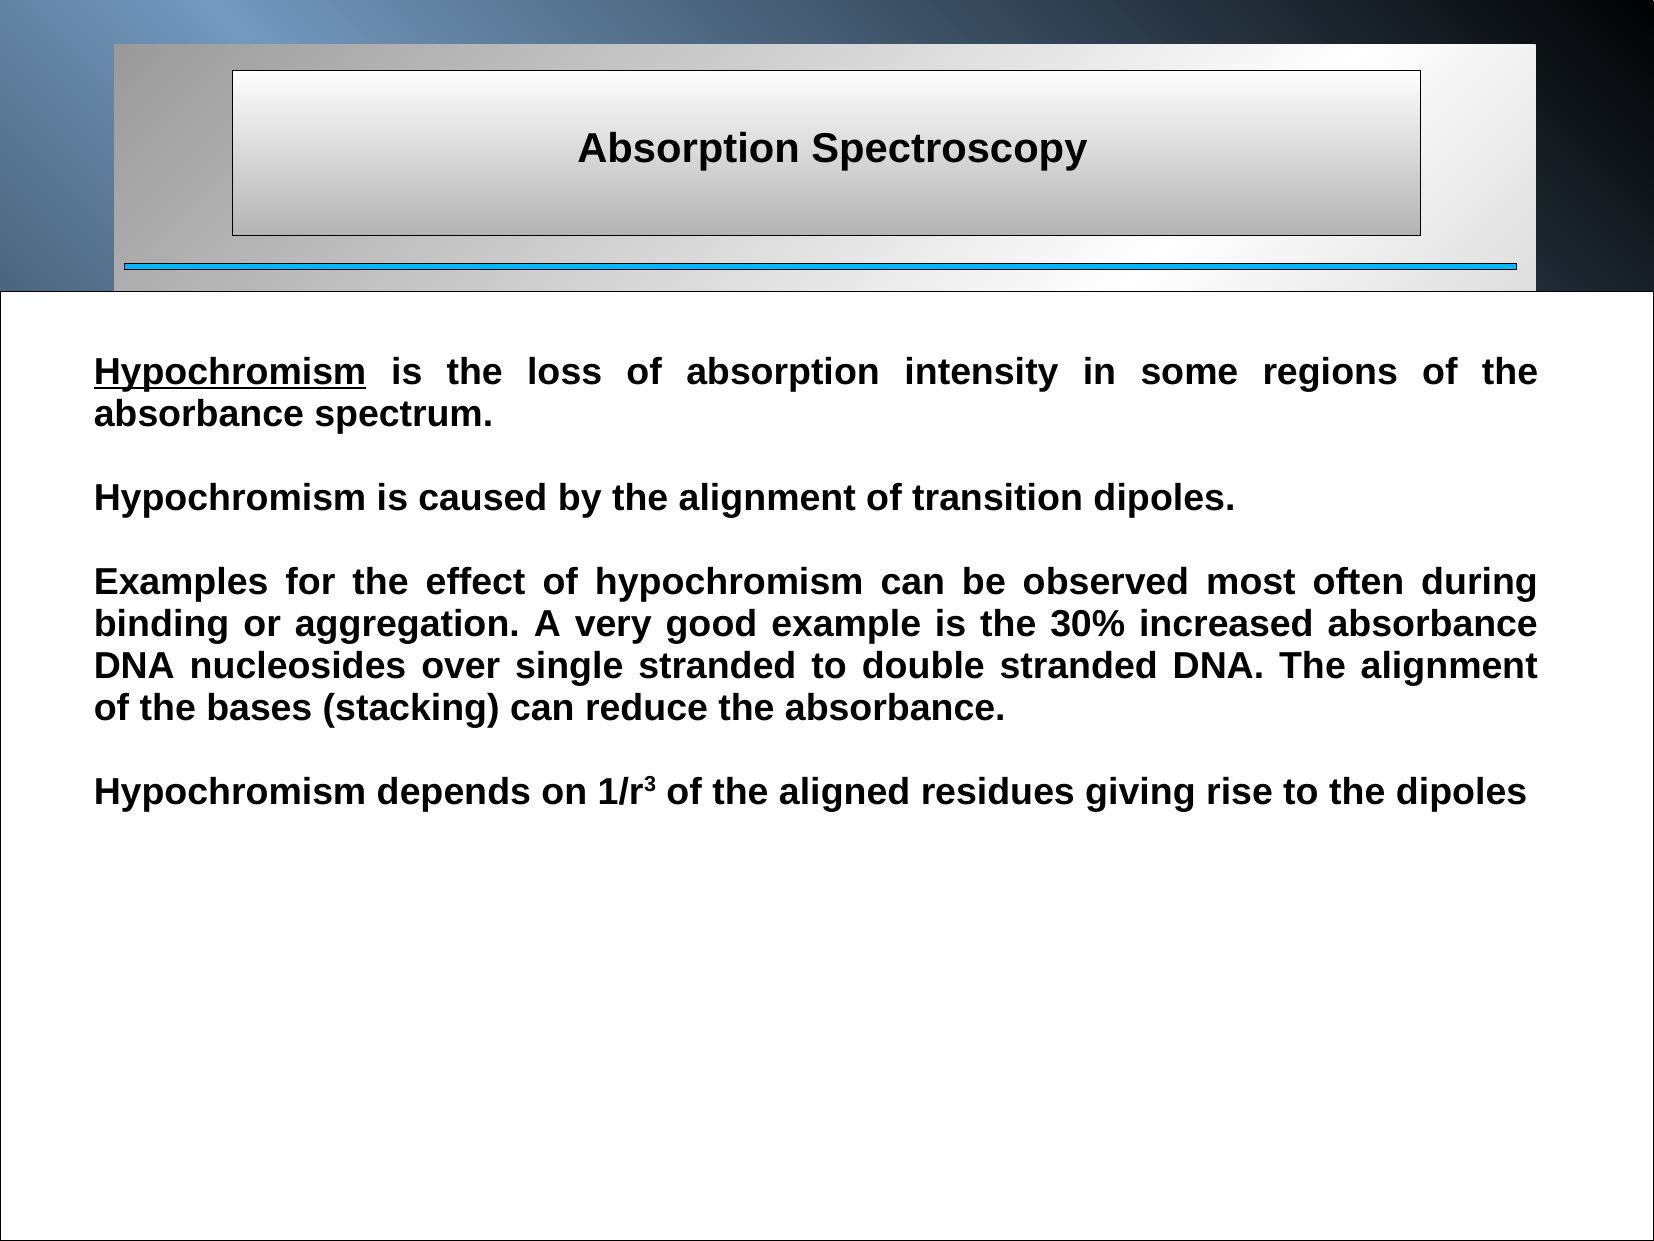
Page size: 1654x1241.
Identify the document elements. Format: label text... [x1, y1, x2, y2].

text_box [124, 263, 1517, 270]
text_box Absorption Spectroscopy [280, 124, 1385, 187]
text_box [232, 70, 1421, 236]
text_box [0, 291, 1654, 1241]
text_box Hypochromism is the loss of absorption intensity in some regions of the absorbance spectrum. Hypochromism is caused by the alignment of transition dipoles. Examples for the effect of hypochromism can be observed most often during binding or aggregation. A very good example is the 30% increased absorbance DNA nucleosides over single stranded to double stranded DNA. The alignment of the bases (stacking) can reduce the absorbance. Hypochromism depends on 1/r3 of the aligned residues giving rise to the dipoles [93, 350, 1540, 1134]
